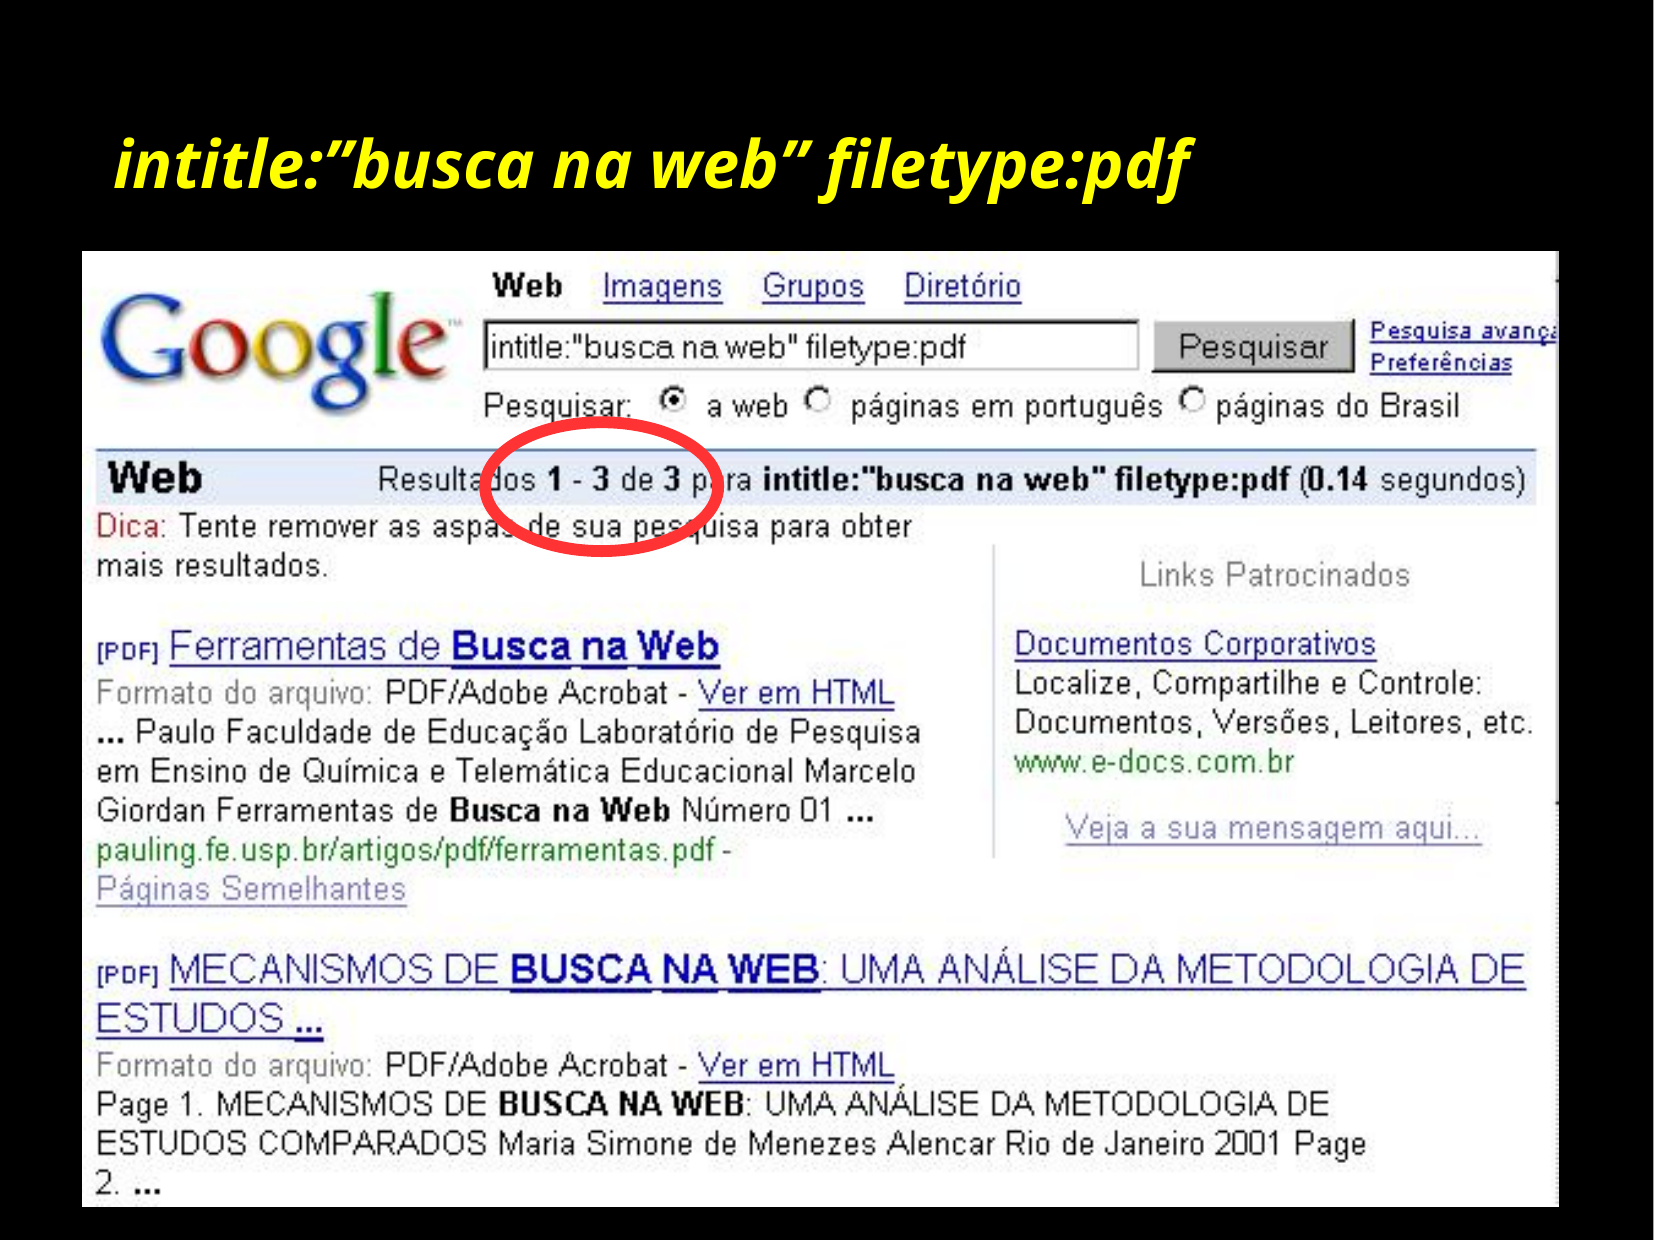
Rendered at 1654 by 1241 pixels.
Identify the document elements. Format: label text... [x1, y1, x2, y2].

picture [82, 251, 1559, 1207]
title intitle:”busca na web” filetype:pdf [113, 59, 1526, 251]
